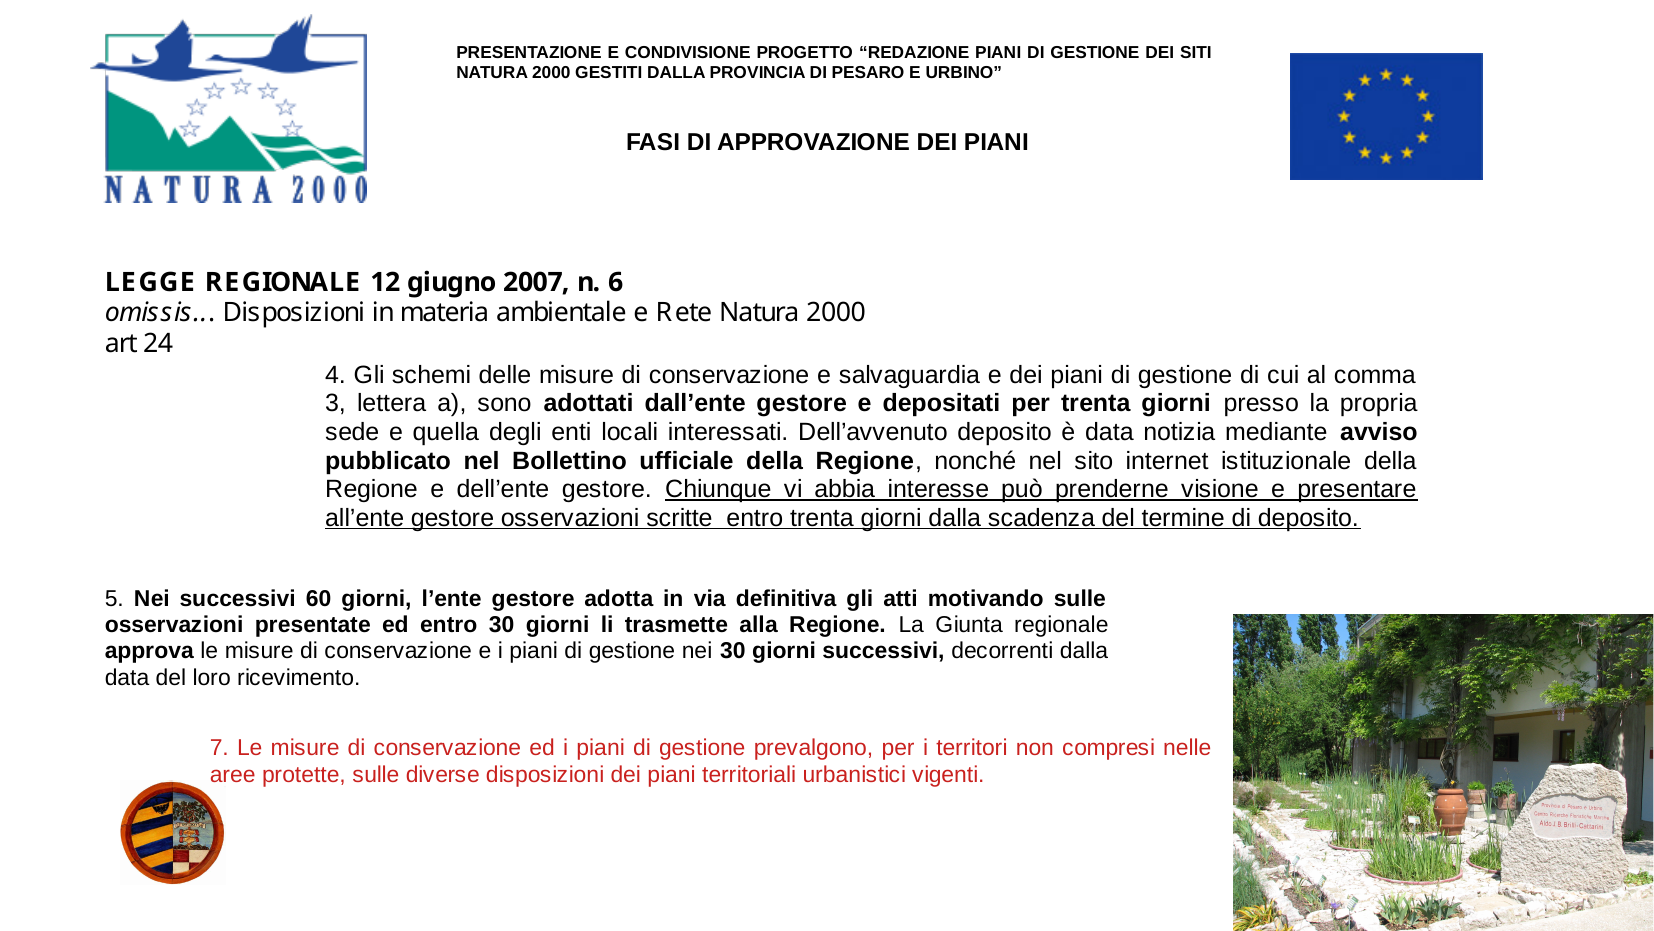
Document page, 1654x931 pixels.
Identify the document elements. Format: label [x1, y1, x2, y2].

picture [1233, 614, 1654, 931]
chart [0, 45, 1624, 841]
picture [1290, 53, 1483, 181]
picture [120, 841, 226, 886]
picture [90, 14, 367, 203]
